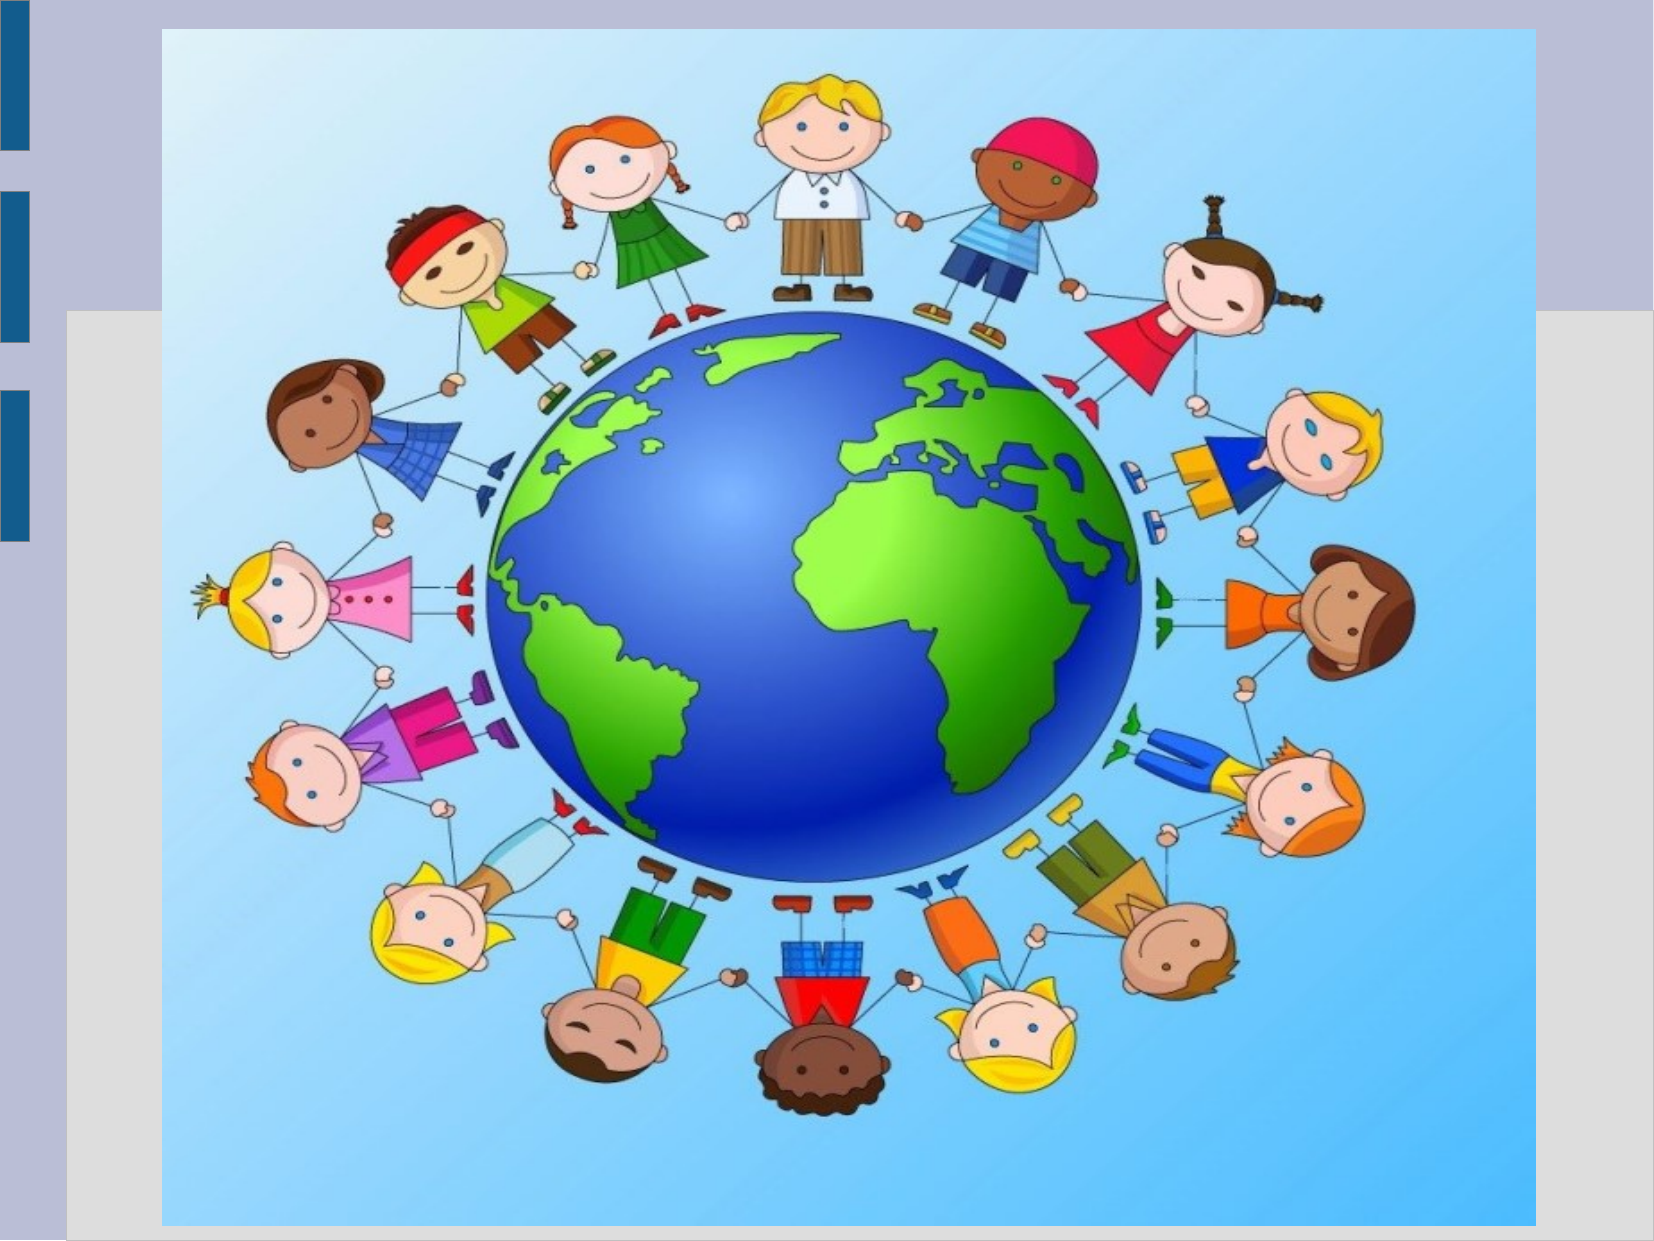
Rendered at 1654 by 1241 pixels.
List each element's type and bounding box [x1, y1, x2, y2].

picture [162, 29, 1536, 1226]
